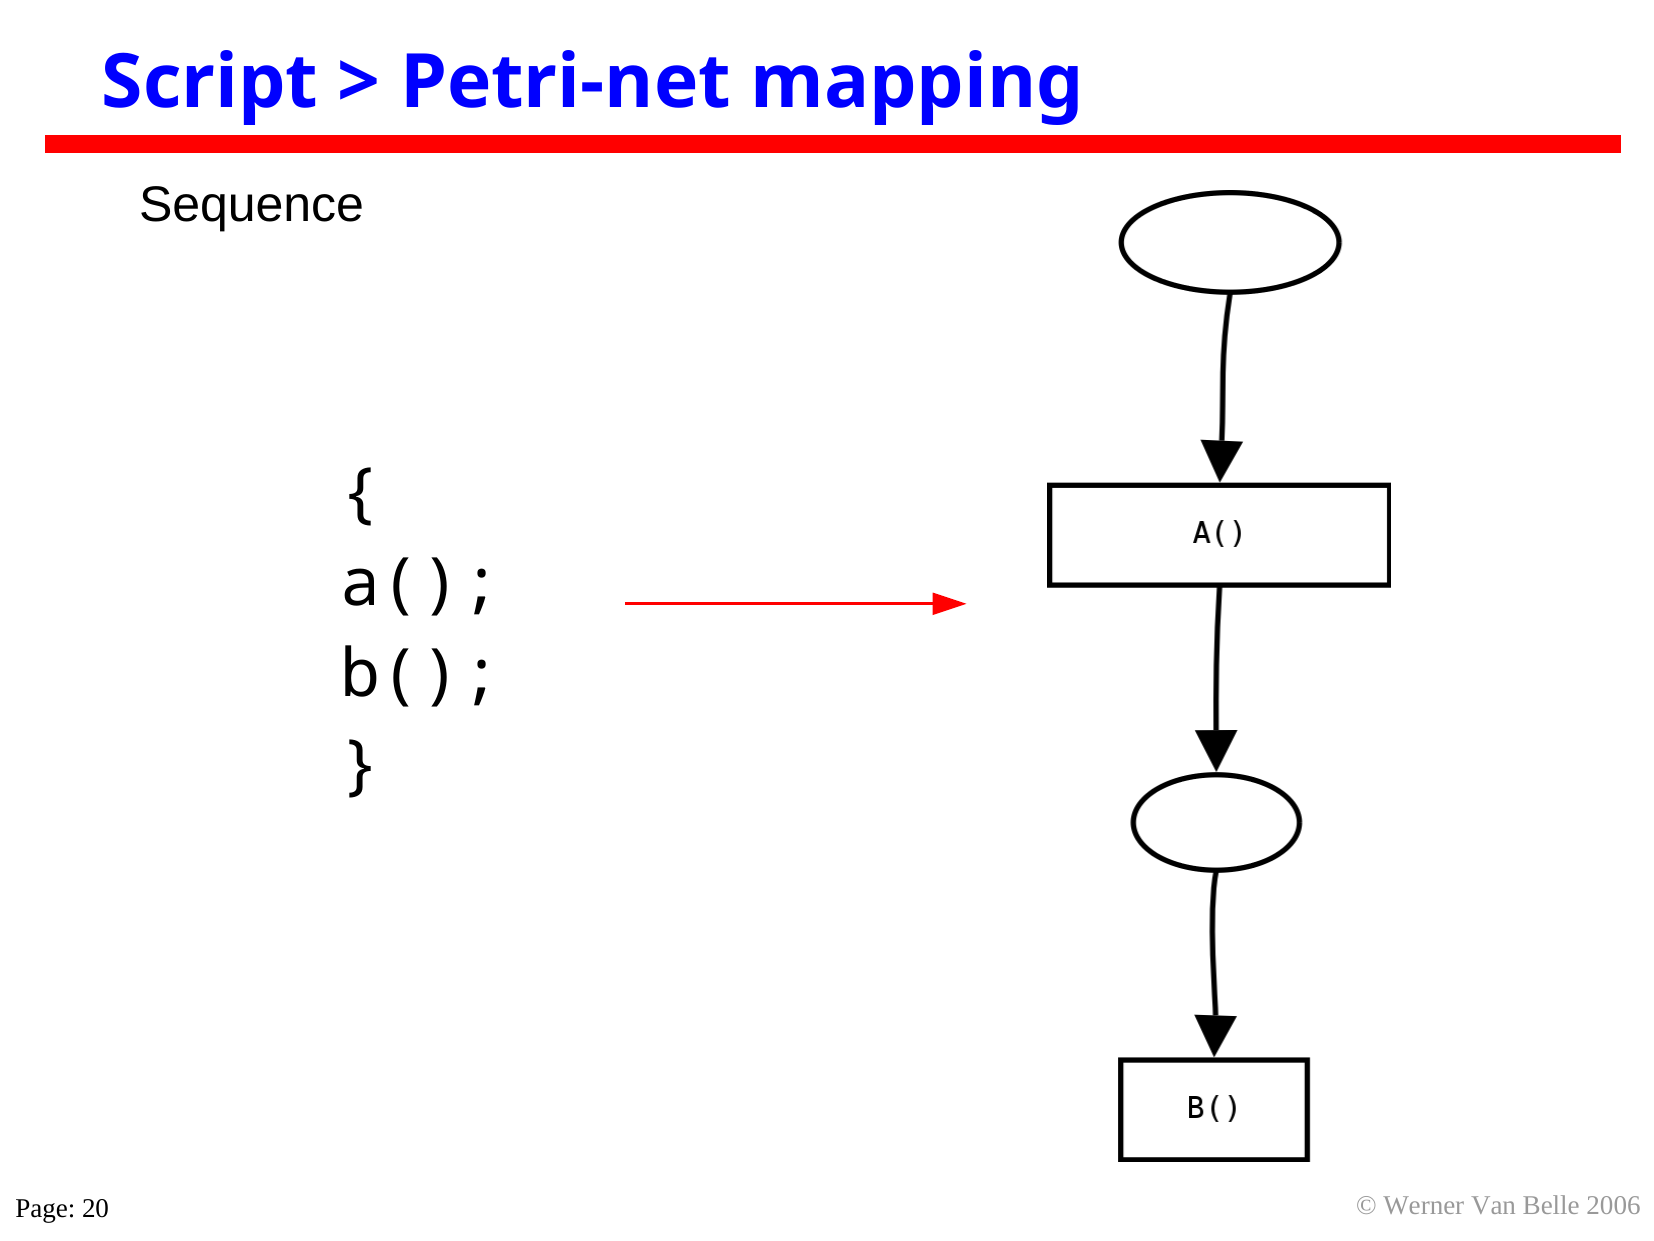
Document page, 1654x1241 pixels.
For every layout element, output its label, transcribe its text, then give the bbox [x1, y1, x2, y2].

title Script > Petri-net mapping [101, 27, 1514, 130]
picture [1047, 190, 1391, 1163]
list Sequence [121, 175, 1534, 1127]
text_box { a(); b(); } [340, 443, 501, 746]
